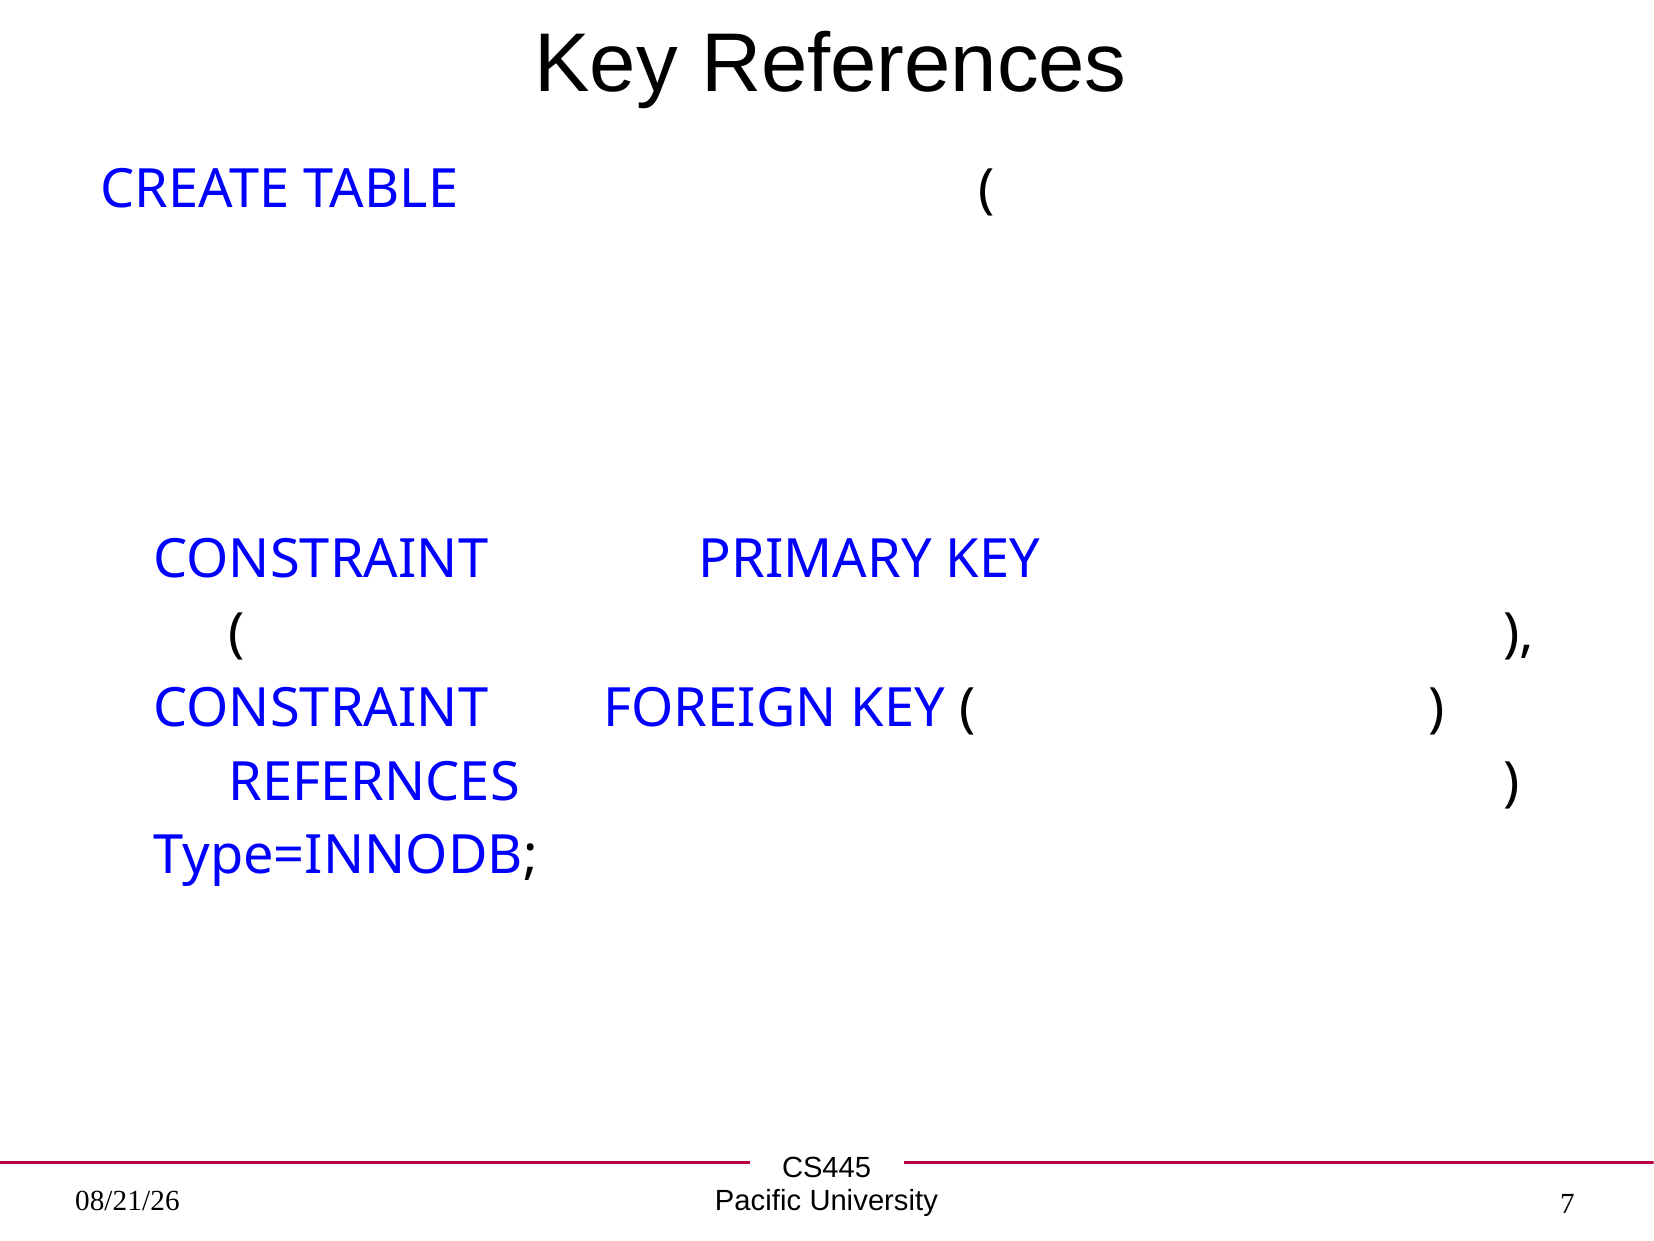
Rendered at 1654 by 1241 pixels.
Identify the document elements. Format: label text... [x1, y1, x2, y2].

list CREATE TABLE ( CONSTRAINT PRIMARY KEY ( ), CONSTRAINT FOREIGN KEY ( ) REFERNCES ) Type=INNODB; [82, 150, 1613, 1111]
title Key References [86, 15, 1576, 109]
